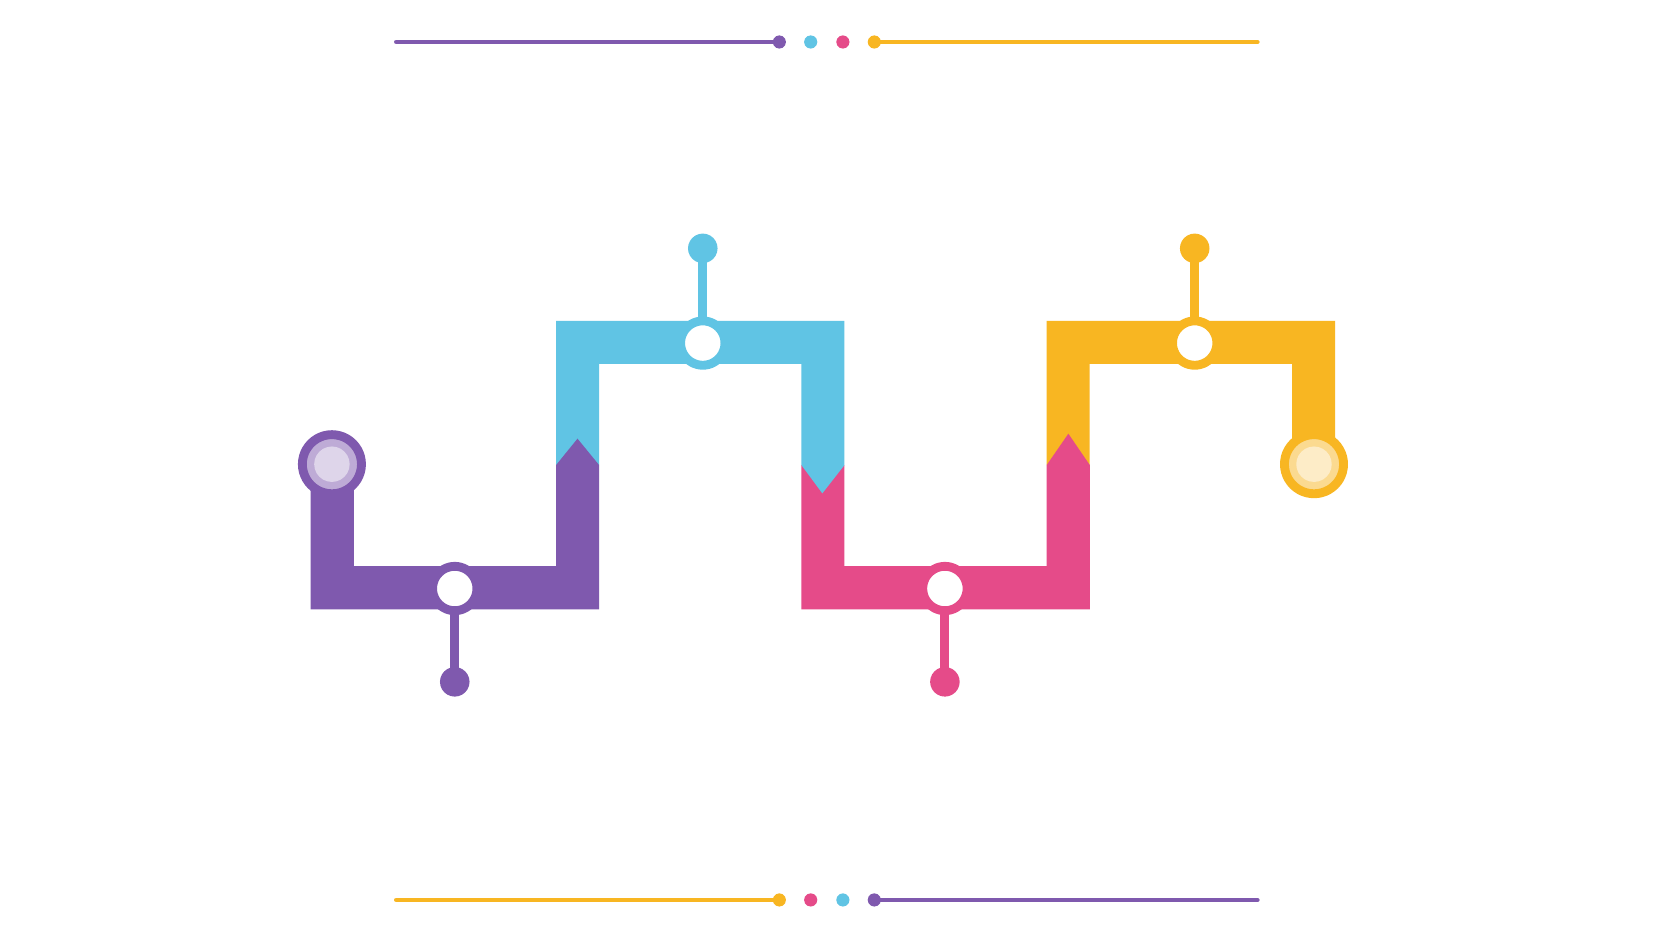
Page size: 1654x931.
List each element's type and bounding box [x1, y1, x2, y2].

text_box [1179, 233, 1210, 264]
text_box [439, 667, 470, 697]
text_box [687, 233, 718, 264]
text_box [930, 667, 960, 697]
text_box [302, 320, 1344, 611]
